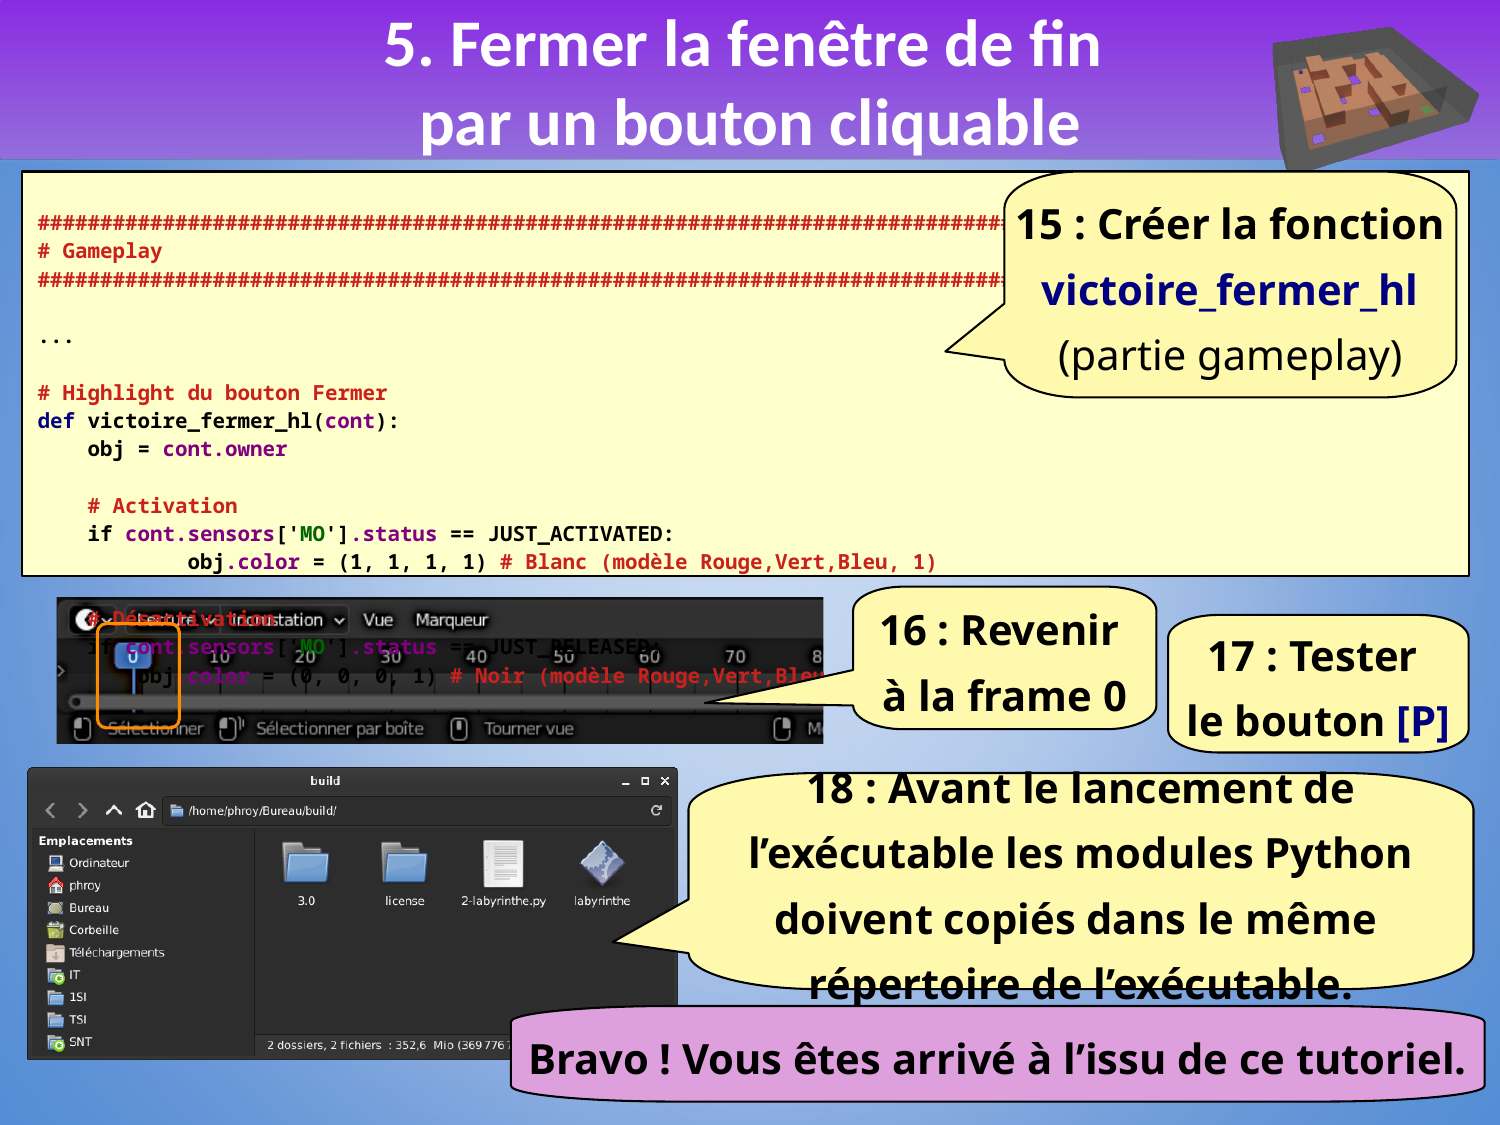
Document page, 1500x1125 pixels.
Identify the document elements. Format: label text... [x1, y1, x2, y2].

text_box 17 : Tester le bouton [P] [1168, 614, 1469, 753]
text_box Bravo ! Vous êtes arrivé à l’issu de ce tutoriel. [510, 1006, 1485, 1102]
text_box 15 : Créer la fonction victoire_fermer_hl (partie gameplay) [945, 171, 1457, 398]
text_box 18 : Avant le lancement de l’exécutable les modules Python doivent copiés dans le même répertoire de l’exécutable. [612, 773, 1474, 990]
picture [0, 27, 1500, 1125]
text_box 16 : Revenir à la frame 0 [704, 586, 1157, 730]
text_box 5. Fermer la fenêtre de fin par un bouton cliquable [0, 0, 1500, 159]
text_box ############################################################################### # Gameplay ############################################################################### ... # Highlight du bouton Fermer def victoire_fermer_hl(cont): obj = cont.owner # Activation if cont.sensors['MO'].status == JUST_ACTIVATED: obj.color = (1, 1, 1, 1) # Blanc (modèle Rouge,Vert,Bleu, 1) # Désactivation if cont.sensors['MO'].status == JUST_RELEASED: obj.color = (0, 0, 0, 1) # Noir (modèle Rouge,Vert,Bleu, 1) [21, 171, 1469, 576]
